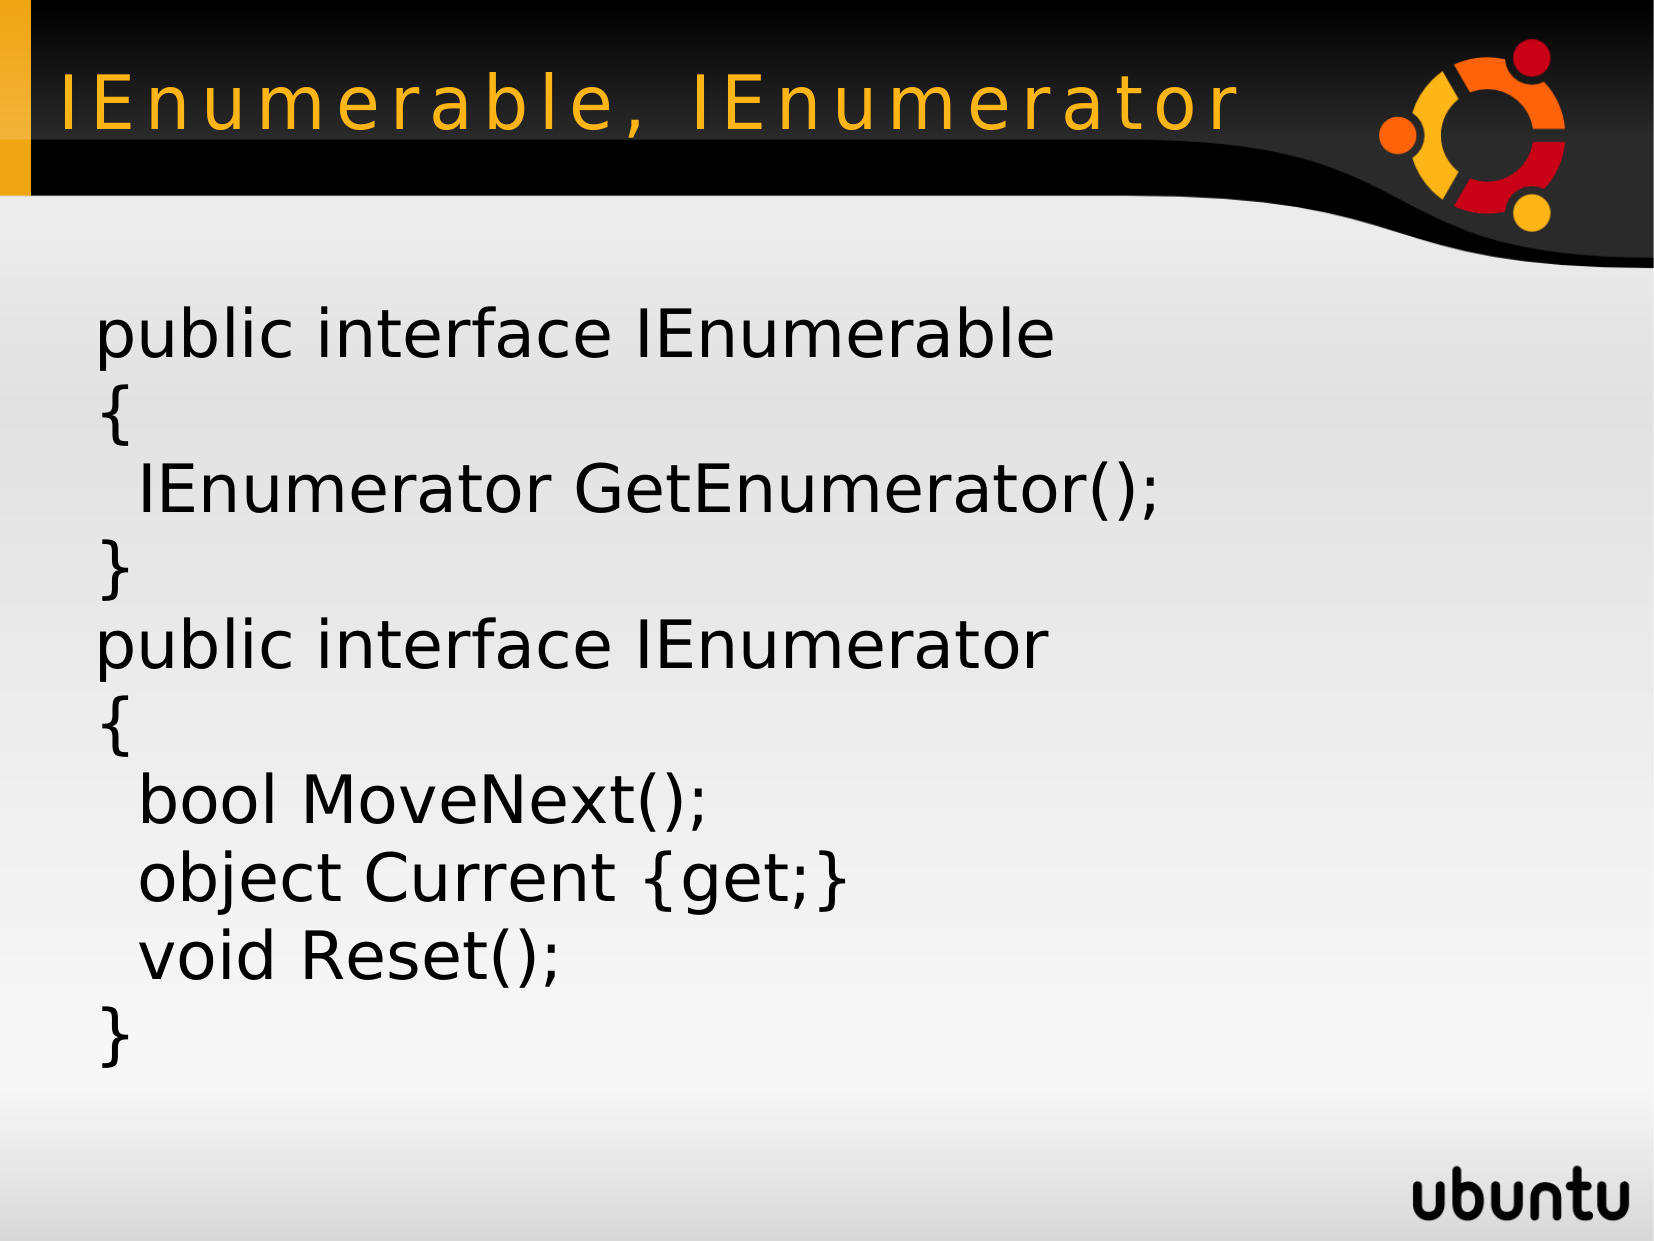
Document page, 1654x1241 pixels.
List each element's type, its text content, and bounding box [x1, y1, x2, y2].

title IEnumerable, IEnumerator [59, 36, 1270, 171]
picture [0, 0, 1654, 1241]
list public interface IEnumerable { IEnumerator GetEnumerator(); } public interface IEnumerator { bool MoveNext(); object Current {get;} void Reset(); } [76, 295, 1565, 1114]
